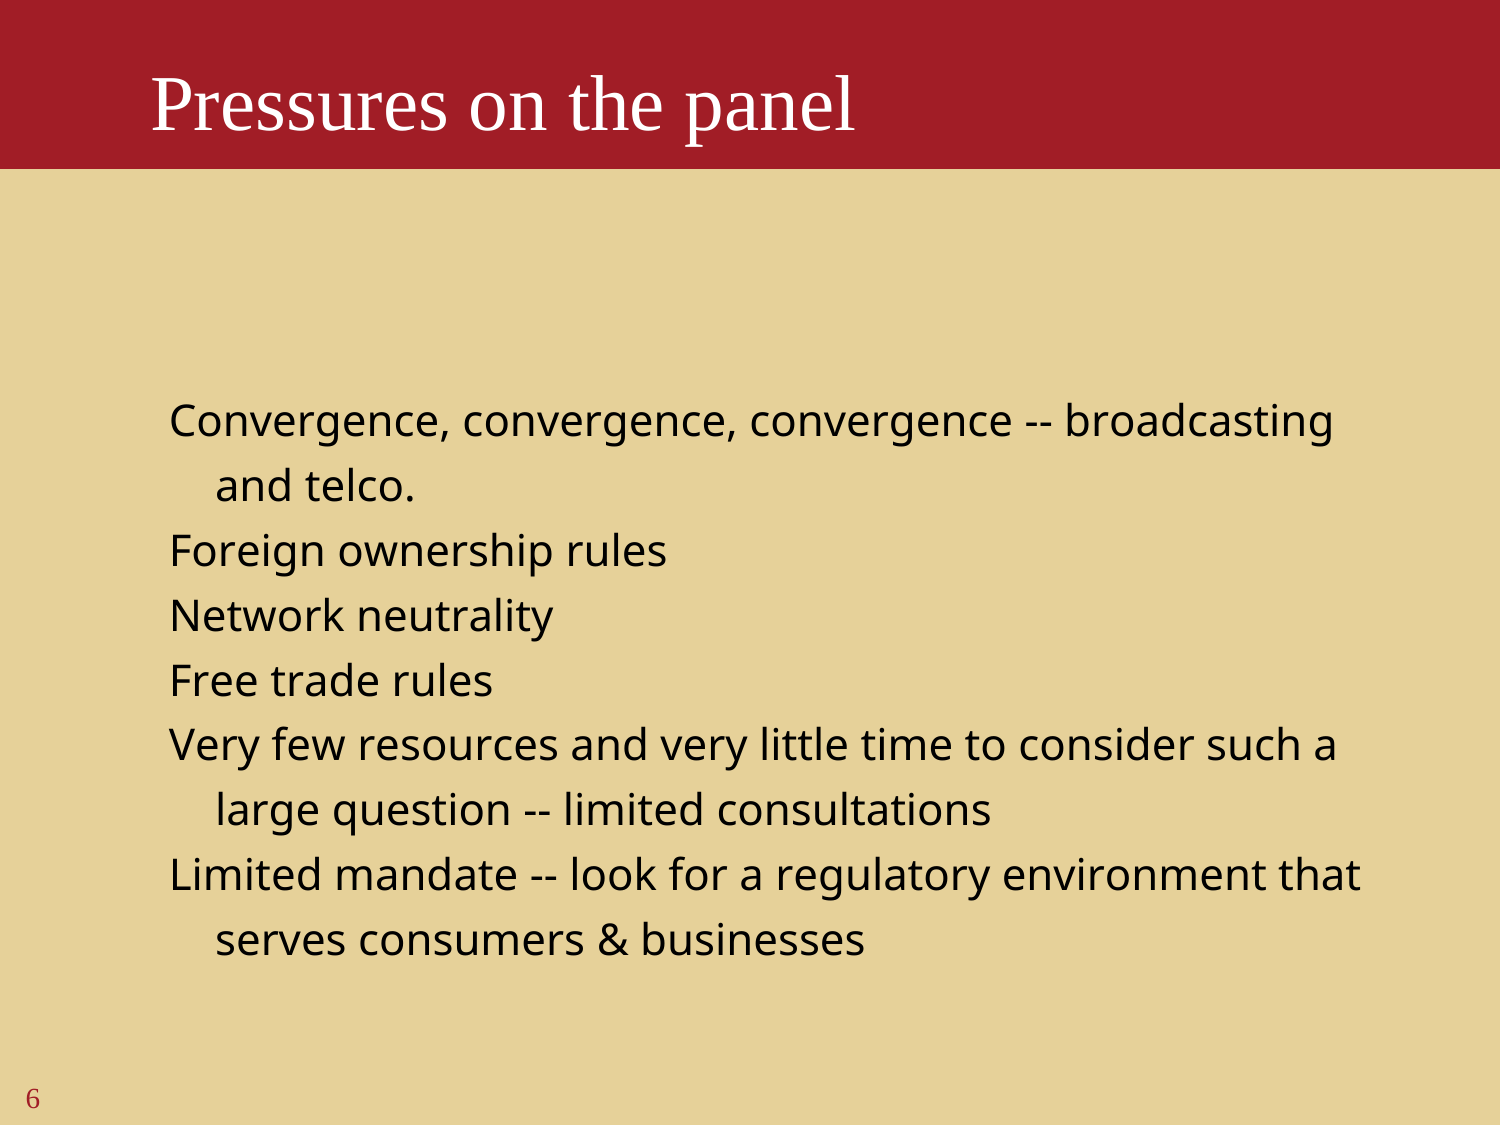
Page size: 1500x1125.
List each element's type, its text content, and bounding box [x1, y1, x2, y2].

list Convergence, convergence, convergence -- broadcasting and telco. Foreign ownership rules Network neutrality Free trade rules Very few resources and very little time to consider such a large question -- limited consultations Limited mandate -- look for a regulatory environment that serves consumers & businesses [112, 324, 1438, 906]
title Pressures on the panel [0, 0, 1500, 169]
